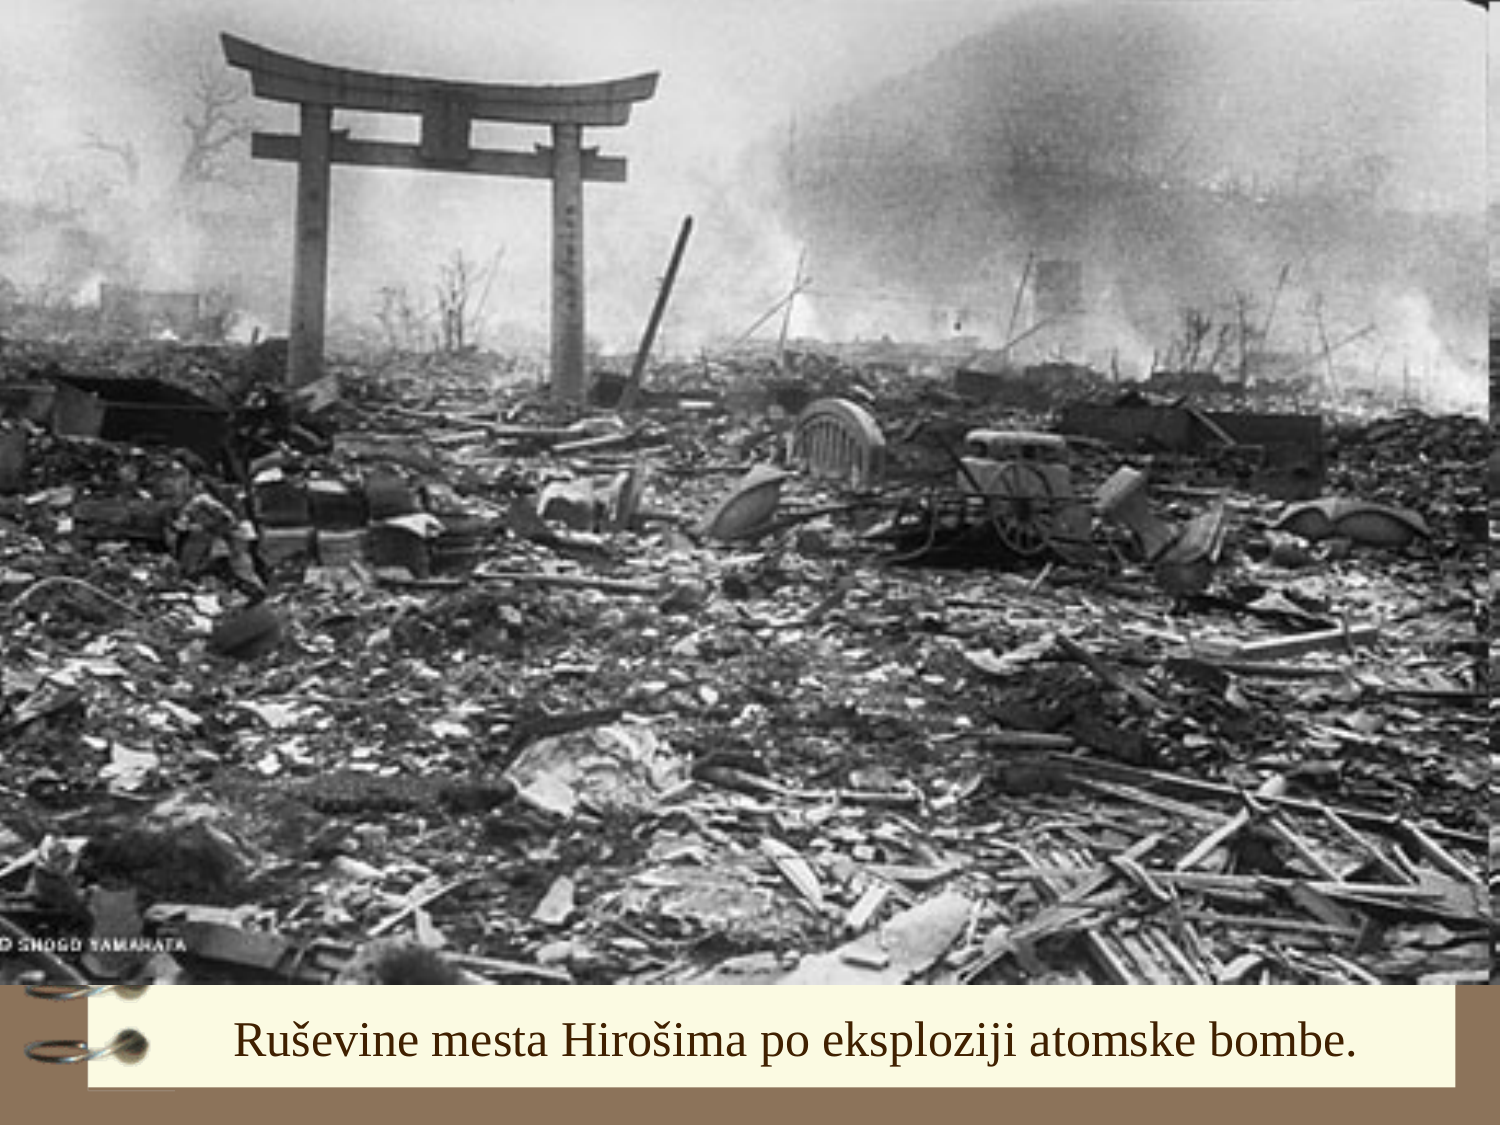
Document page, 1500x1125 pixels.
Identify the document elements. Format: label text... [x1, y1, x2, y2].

text_box Ruševine mesta Hirošima po eksploziji atomske bombe. [218, 999, 1447, 1075]
picture [0, 0, 1500, 1125]
